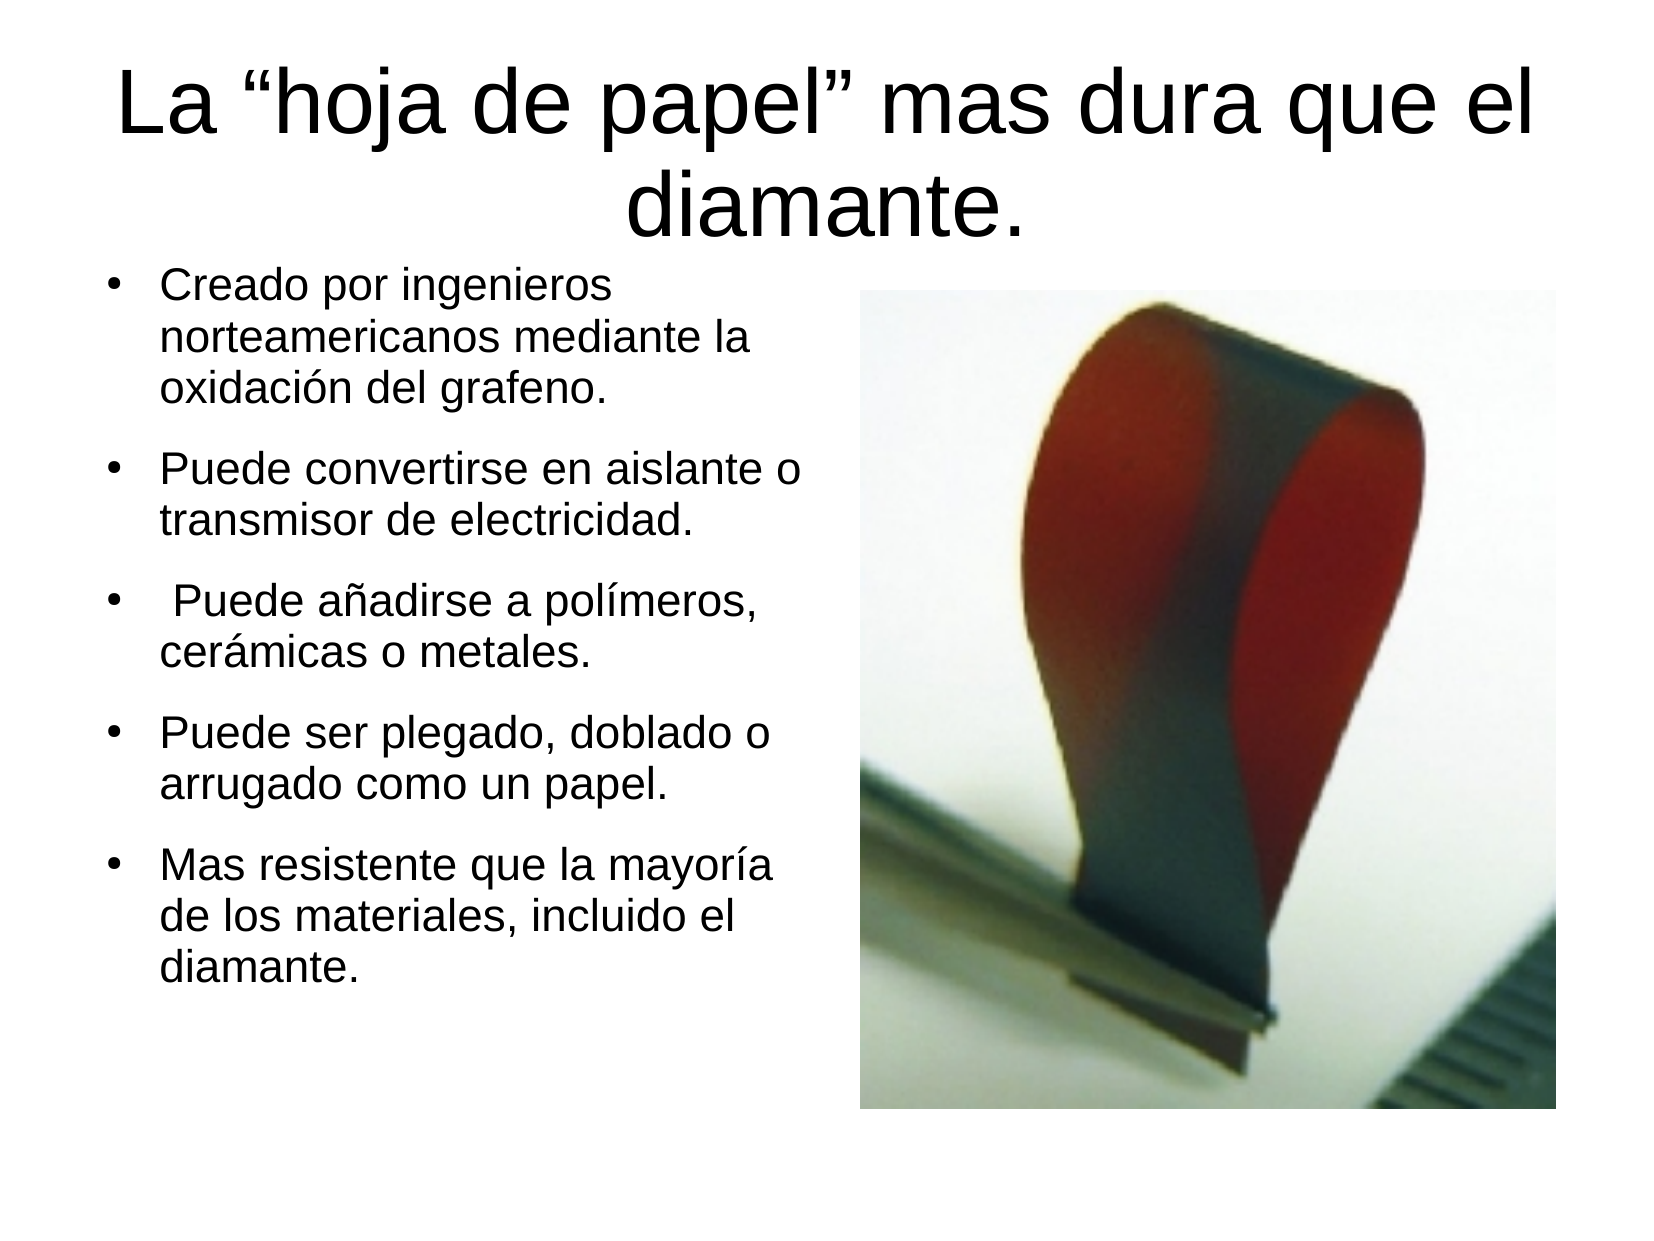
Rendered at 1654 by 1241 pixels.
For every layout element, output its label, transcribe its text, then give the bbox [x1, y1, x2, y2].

picture [860, 290, 1556, 1109]
list Creado por ingenieros norteamericanos mediante la oxidación del grafeno. Puede convertirse en aislante o transmisor de electricidad. Puede añadirse a polímeros, cerámicas o metales. Puede ser plegado, doblado o arrugado como un papel. Mas resistente que la mayoría de los materiales, incluido el diamante. [88, 259, 815, 1063]
title La “hoja de papel” mas dura que el diamante. [82, 50, 1571, 256]
